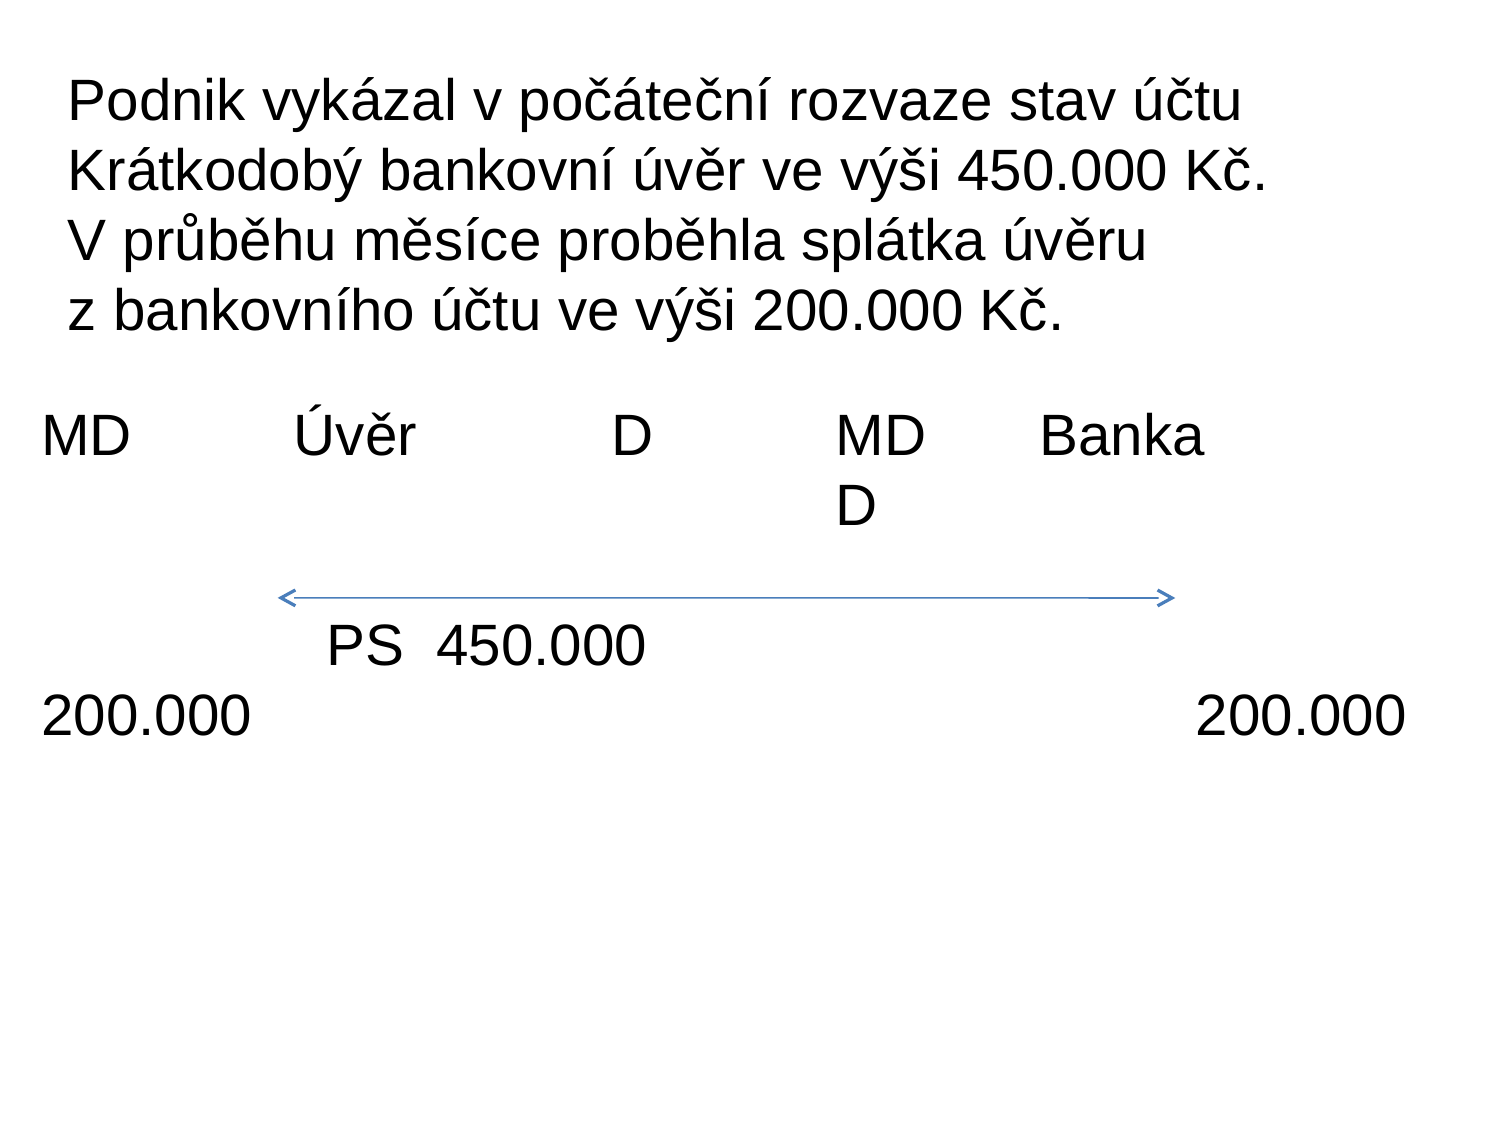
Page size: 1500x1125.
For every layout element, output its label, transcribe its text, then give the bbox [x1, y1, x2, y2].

table_cell [664, 697, 836, 742]
table_header MD Banka D [836, 397, 1459, 607]
table_header MD Úvěr D [41, 397, 664, 607]
table_cell 200.000 [41, 607, 325, 832]
table_cell [836, 607, 1147, 832]
table_header [664, 397, 836, 597]
table_cell [664, 652, 836, 697]
text_box Podnik vykázal v počáteční rozvaze stav účtu Krátkodobý bankovní úvěr ve výši 450.000 Kč. V průběhu měsíce proběhla splátka úvěru z bankovního účtu ve výši 200.000 Kč. [53, 54, 1424, 350]
table_cell [664, 607, 836, 652]
table_header [664, 599, 836, 607]
table_cell 200.000 [1147, 607, 1459, 832]
table_cell PS 450.000 [325, 607, 664, 832]
table_cell [664, 742, 836, 787]
table_cell [664, 787, 836, 832]
